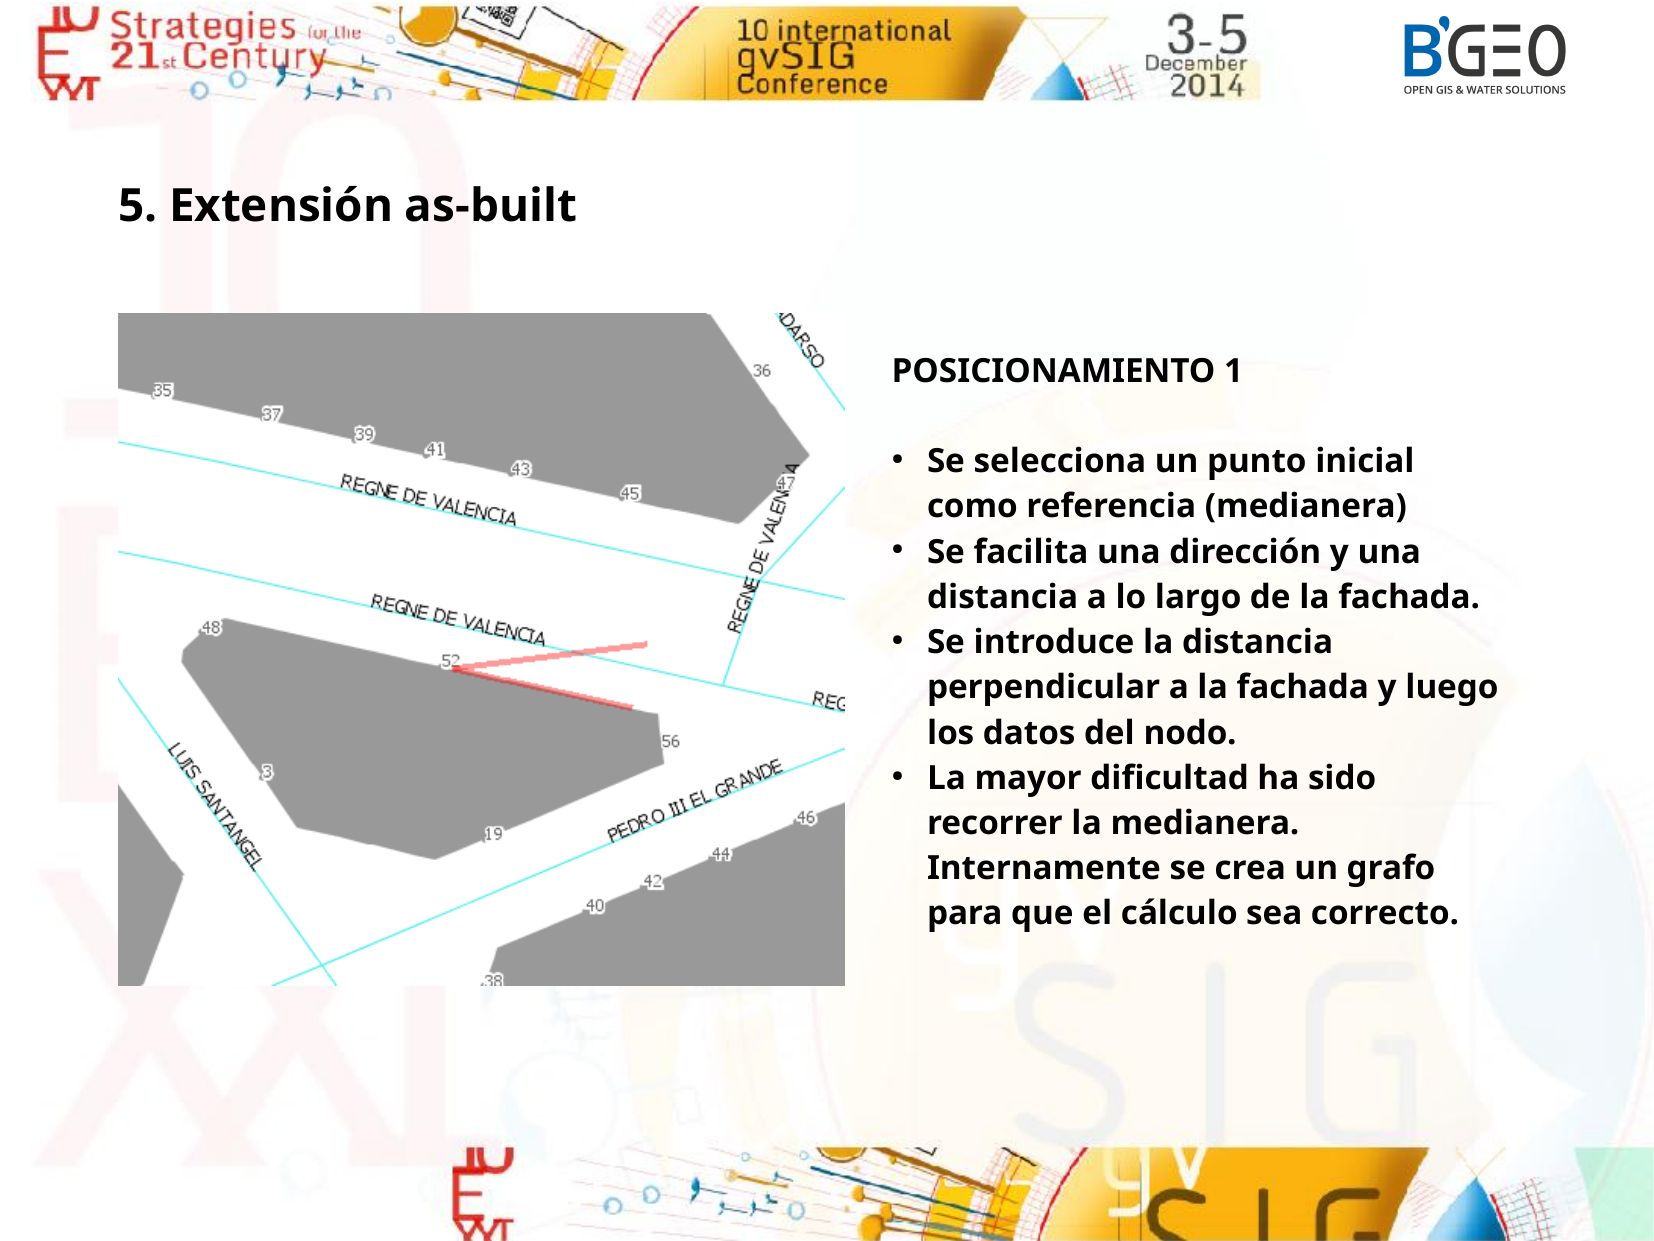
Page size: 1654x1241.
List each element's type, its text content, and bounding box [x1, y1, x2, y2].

text_box POSICIONAMIENTO 1 Se selecciona un punto inicial como referencia (medianera) Se facilita una dirección y una distancia a lo largo de la fachada. Se introduce la distancia perpendicular a la fachada y luego los datos del nodo. La mayor dificultad ha sido recorrer la medianera. Internamente se crea un grafo para que el cálculo sea correcto. [891, 342, 1512, 940]
text_box 5. Extensión as-built [118, 172, 1300, 235]
picture [6, 2, 1654, 1241]
